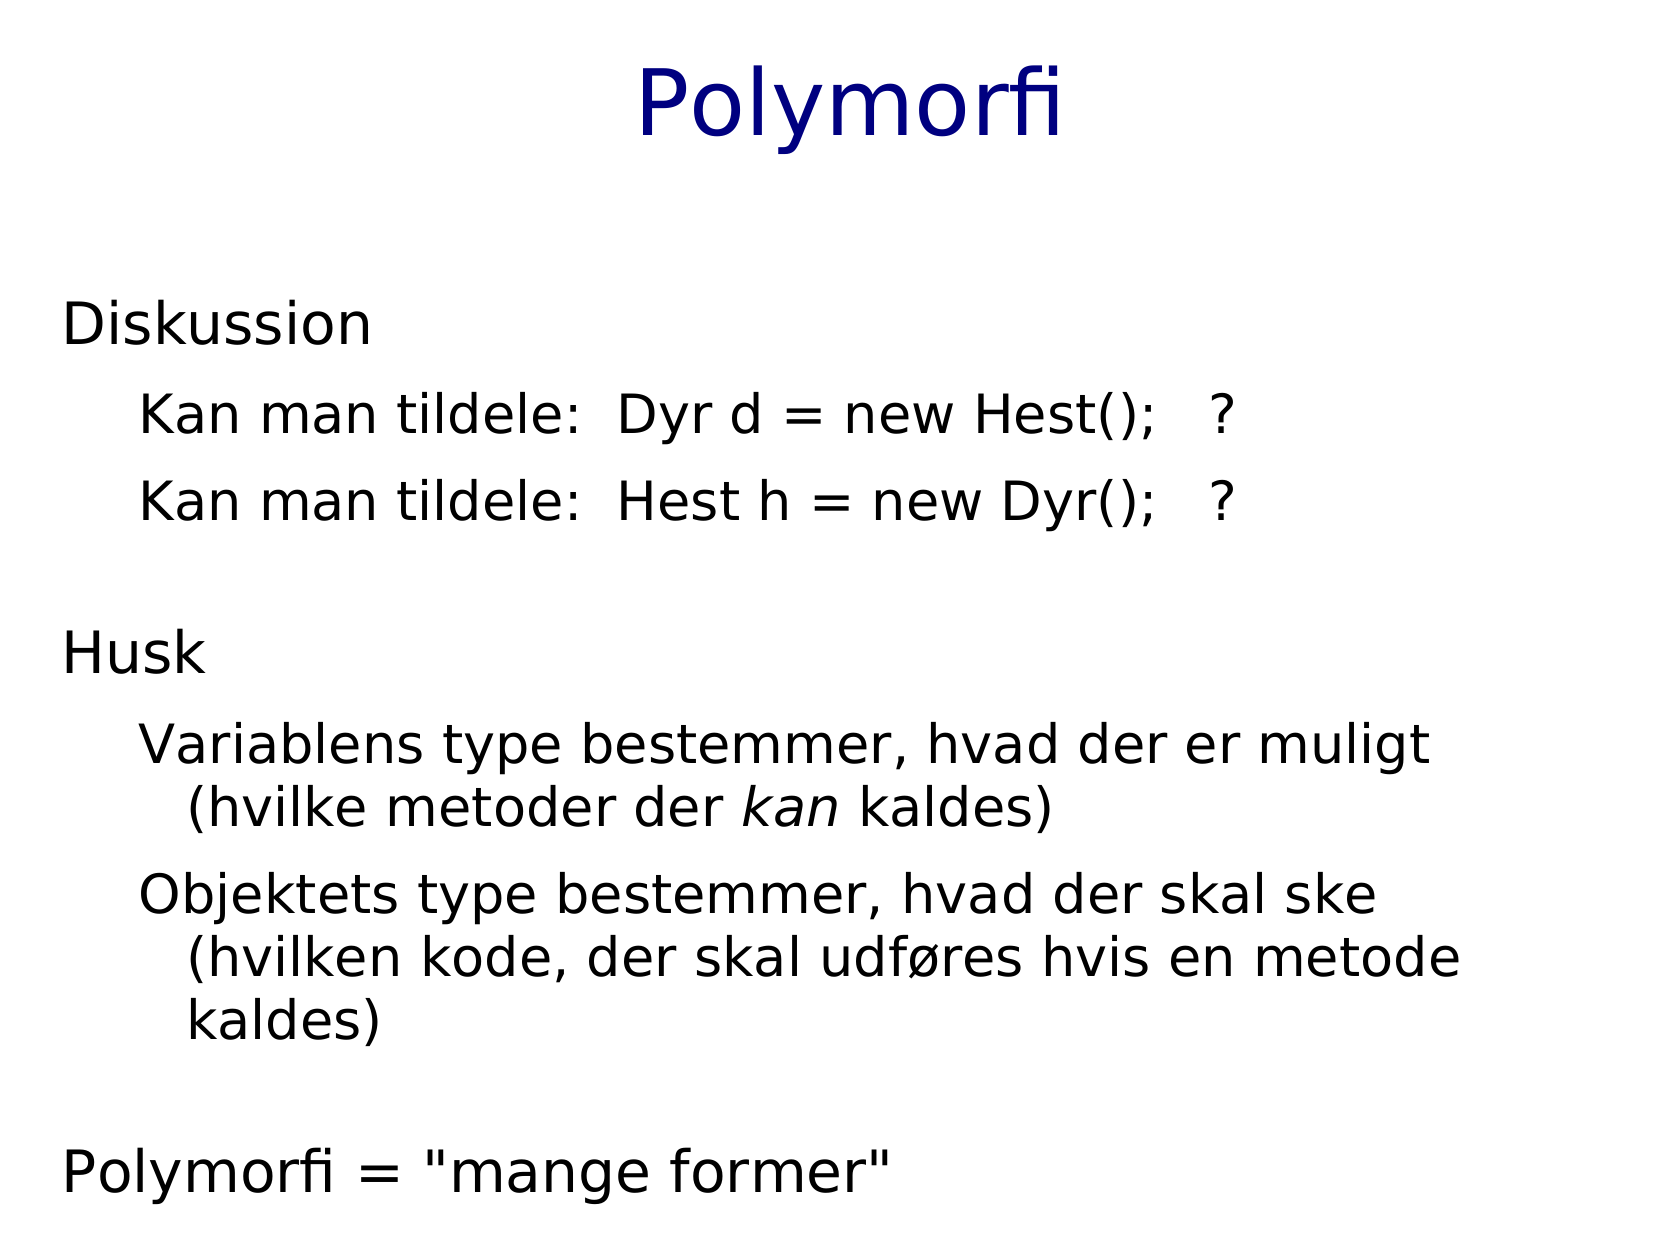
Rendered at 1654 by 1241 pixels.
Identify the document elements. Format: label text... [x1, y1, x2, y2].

title Polymorfi [156, 0, 1534, 208]
list Diskussion Kan man tildele: Dyr d = new Hest(); ? Kan man tildele: Hest h = new Dyr(); ? Husk Variablens type bestemmer, hvad der er muligt (hvilke metoder der kan kaldes) Objektets type bestemmer, hvad der skal ske (hvilken kode, der skal udføres hvis en metode kaldes) Polymorfi = "mange former" [44, 290, 1606, 1211]
